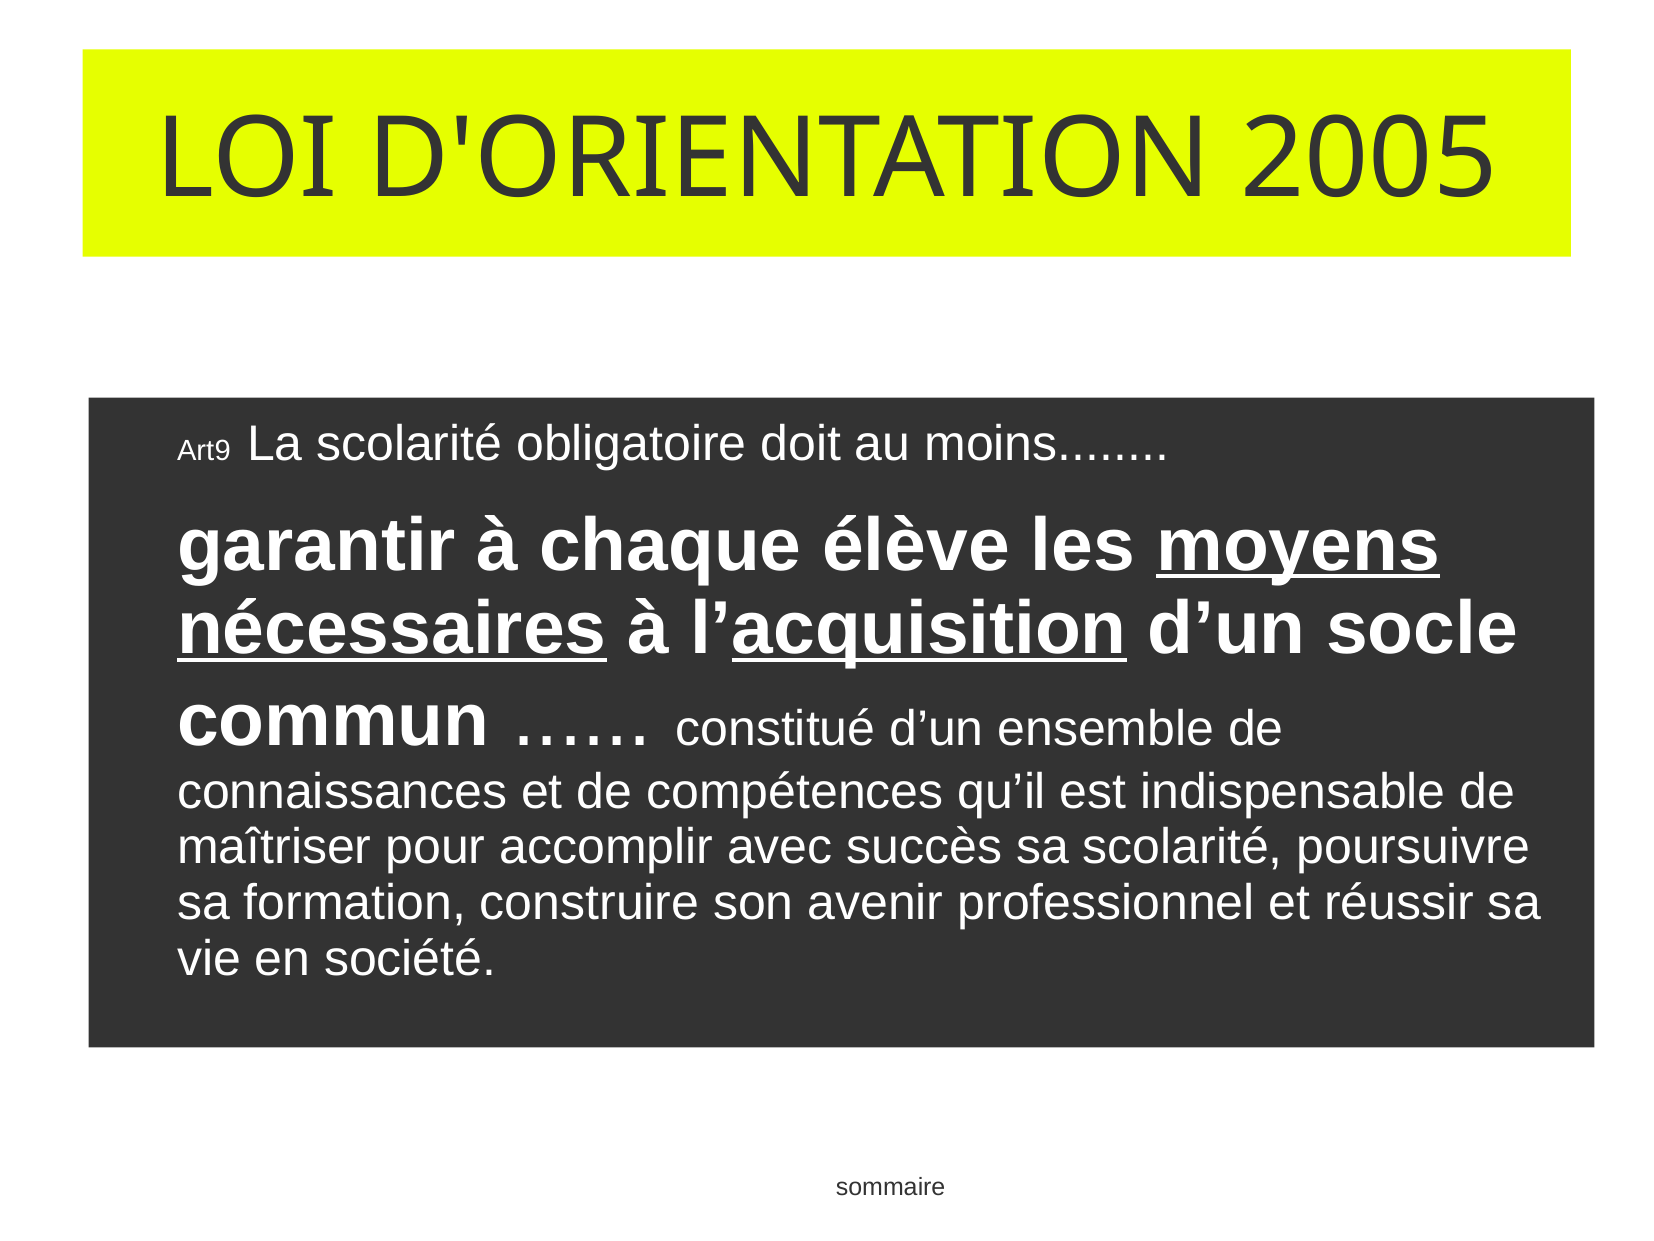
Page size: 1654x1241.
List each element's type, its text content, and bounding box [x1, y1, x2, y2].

text_box [88, 397, 1595, 1048]
list Art9 La scolarité obligatoire doit au moins........ garantir à chaque élève les moyens nécessaires à l’acquisition d’un socle commun ...... constitué d’un ensemble de connaissances et de compétences qu’il est indispensable de maîtriser pour accomplir avec succès sa scolarité, poursuivre sa formation, construire son avenir professionnel et réussir sa vie en société. [177, 407, 1565, 1046]
text_box sommaire [739, 1165, 1042, 1209]
title LOI D'ORIENTATION 2005 [82, 49, 1571, 257]
